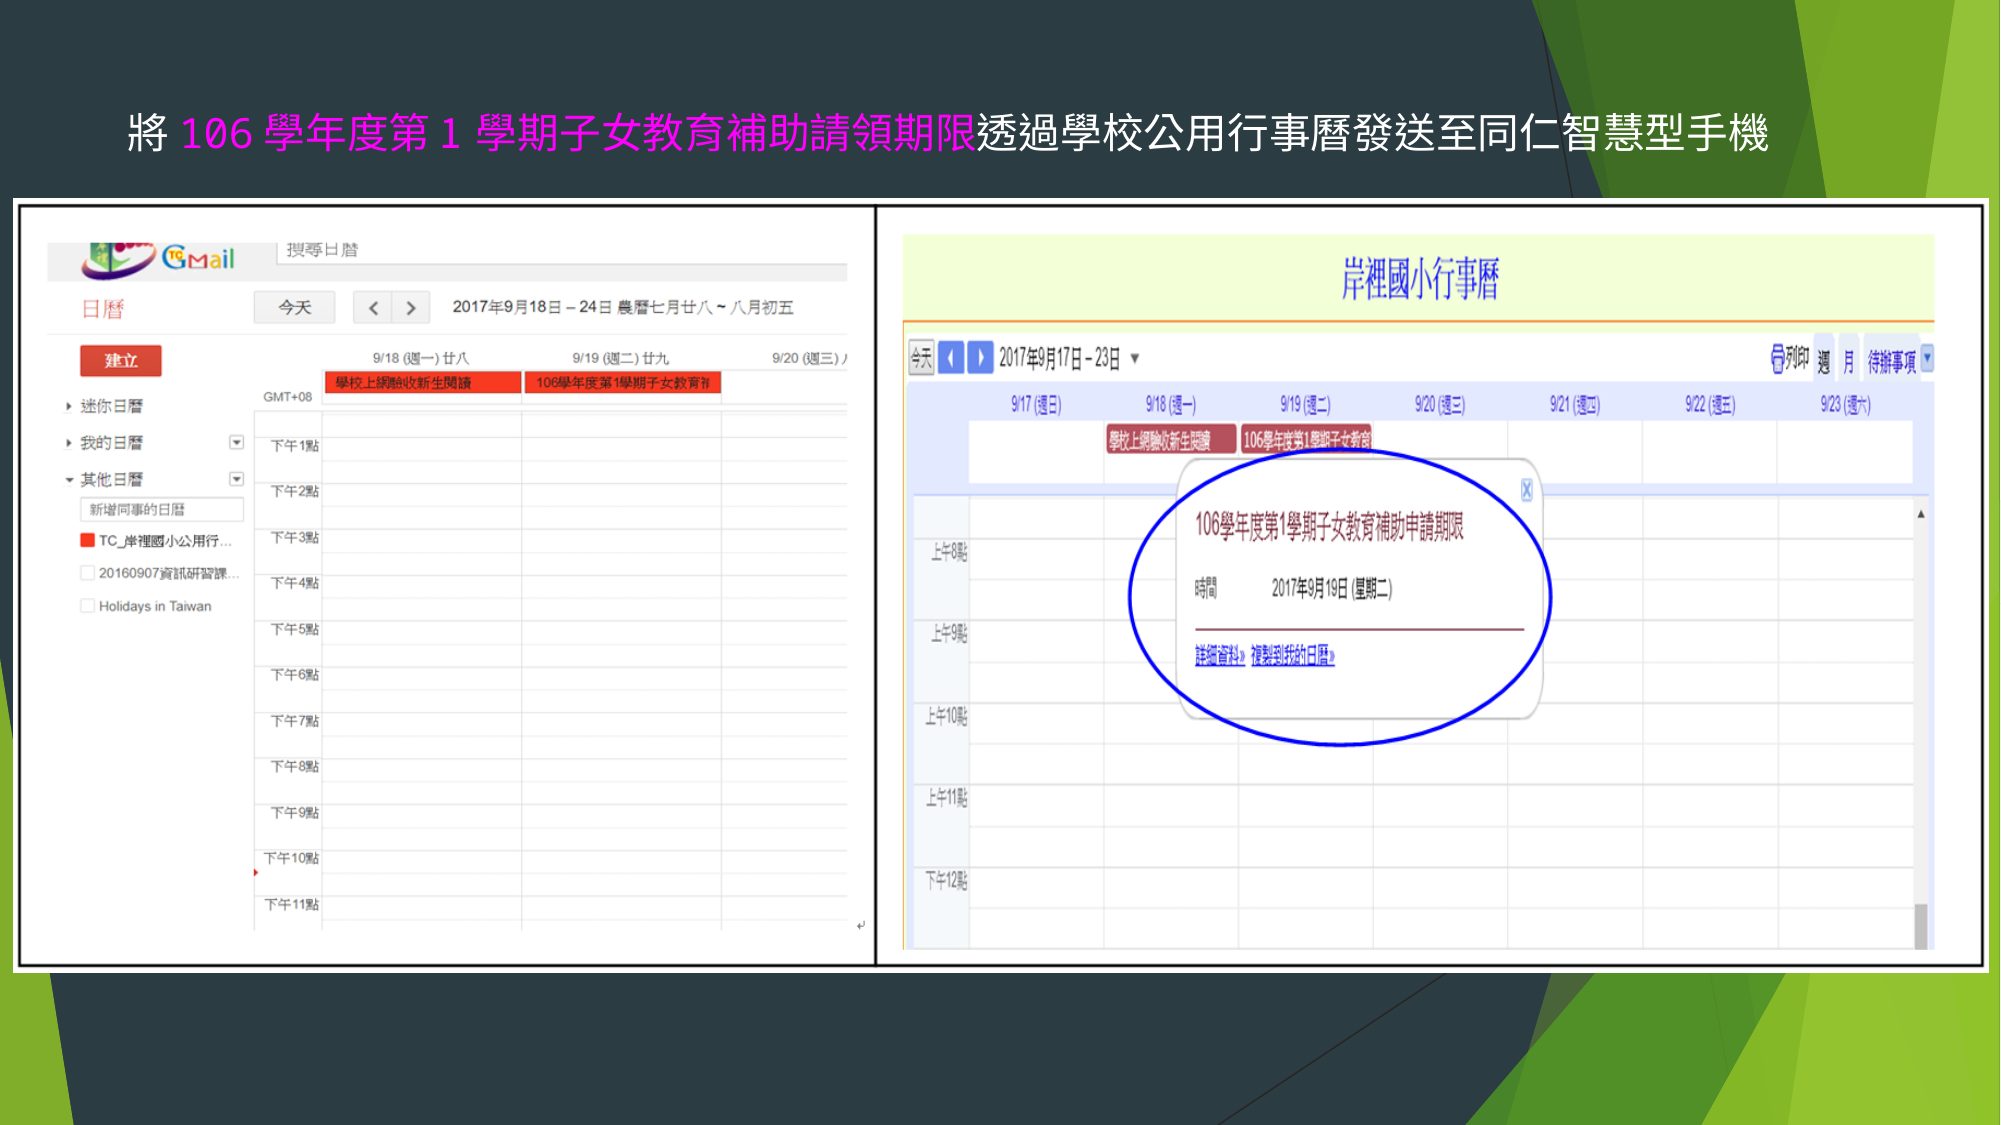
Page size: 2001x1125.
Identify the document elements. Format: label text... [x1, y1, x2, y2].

text_box 將106學年度第1學期子女教育補助請領期限透過學校公用行事曆發送至同仁智慧型手機 [112, 99, 1785, 165]
picture [13, 198, 1989, 973]
